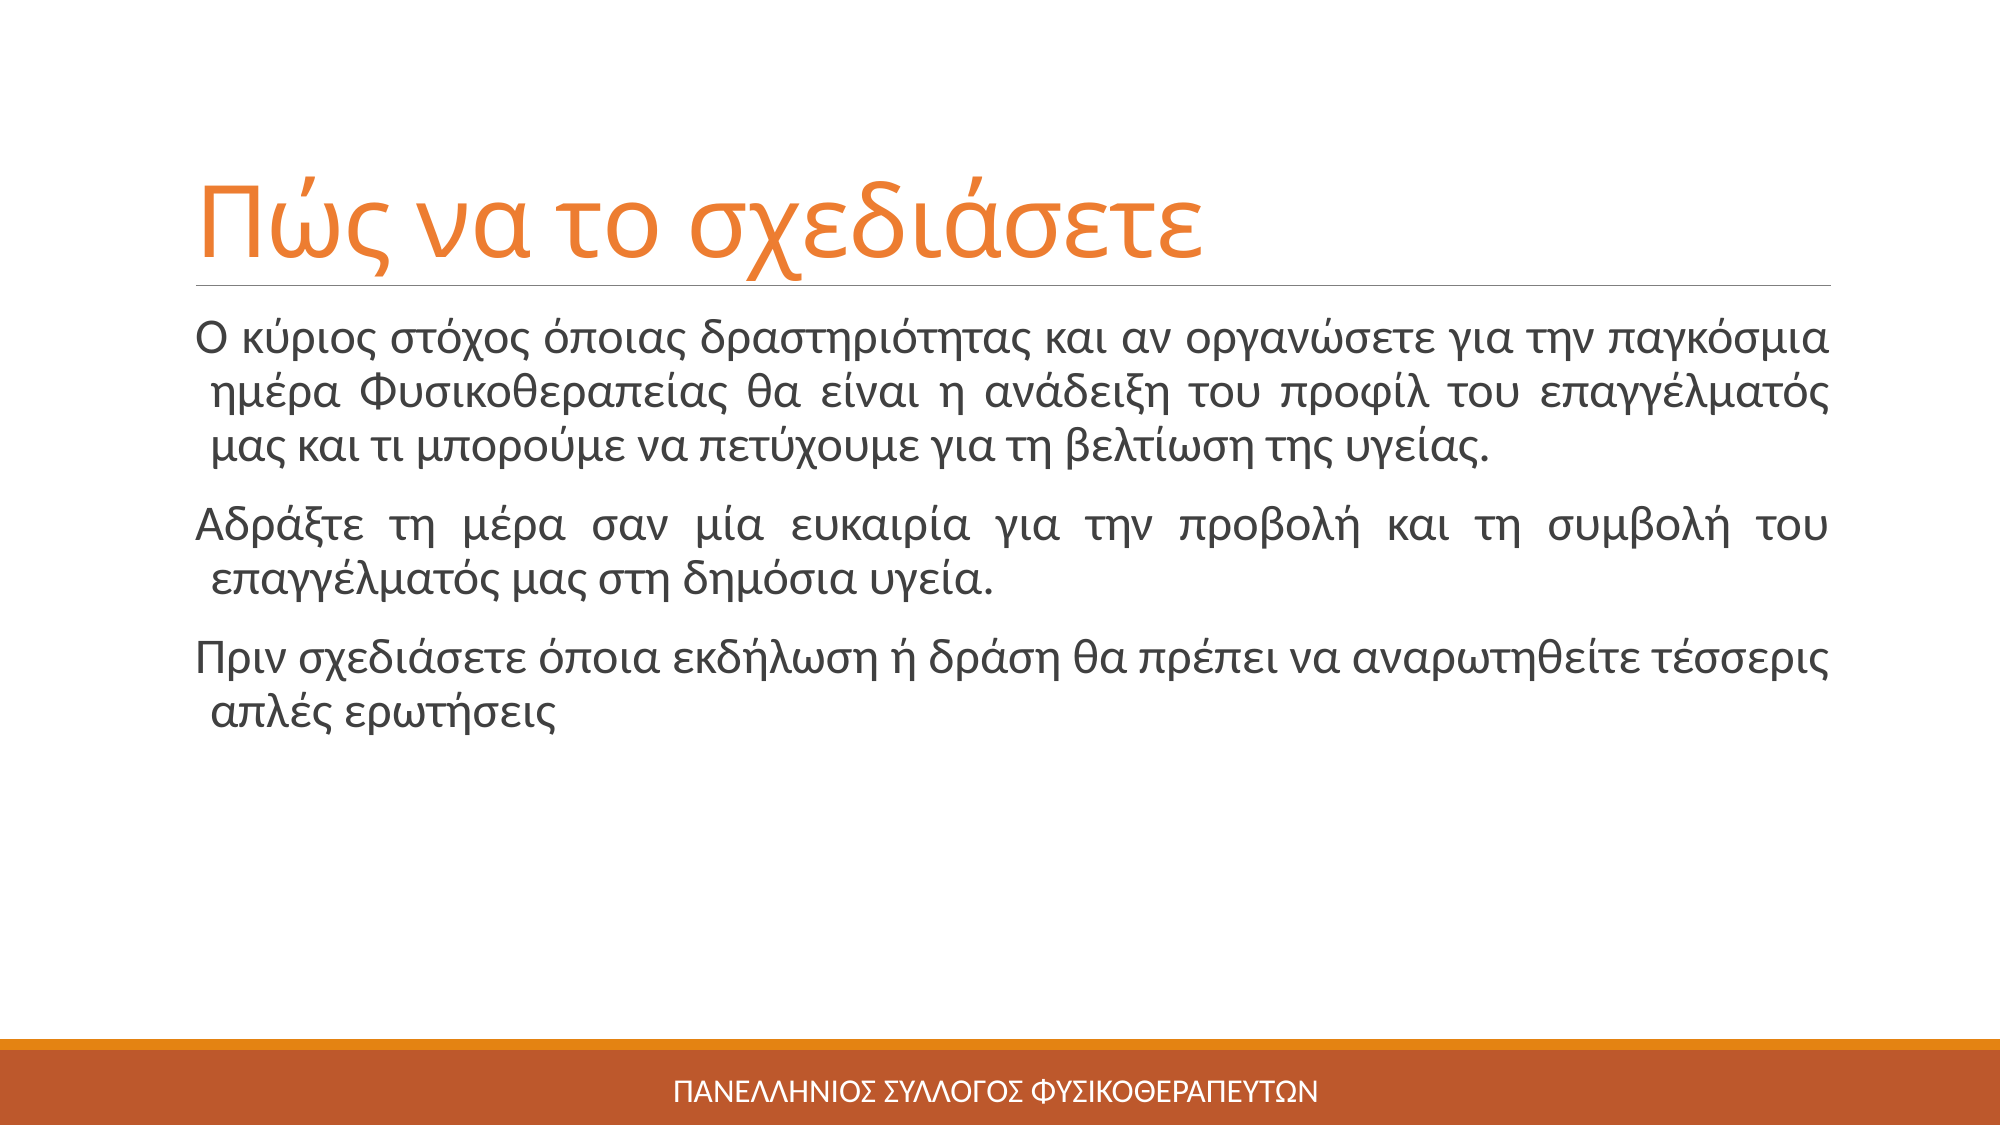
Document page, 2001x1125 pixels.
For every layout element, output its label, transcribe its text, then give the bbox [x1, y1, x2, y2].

text_box ΠΑΝΕΛΛΗΝΙΟΣ ΣΥΛΛΟΓΟΣ ΦΥΣΙΚΟΘΕΡΑΠΕΥΤΩΝ [604, 1059, 1396, 1120]
title Πώς να το σχεδιάσετε [180, 47, 1831, 286]
list Ο κύριος στόχος όποιας δραστηριότητας και αν οργανώσετε για την παγκόσμια ημέρα Φυσικοθεραπείας θα είναι η ανάδειξη του προφίλ του επαγγέλματός μας και τι μπορούμε να πετύχουμε για τη βελτίωση της υγείας. Αδράξτε τη μέρα σαν μία ευκαιρία για την προβολή και τη συμβολή του επαγγέλματός μας στη δημόσια υγεία. Πριν σχεδιάσετε όποια εκδήλωση ή δράση θα πρέπει να αναρωτηθείτε τέσσερις απλές ερωτήσεις [180, 302, 1831, 963]
